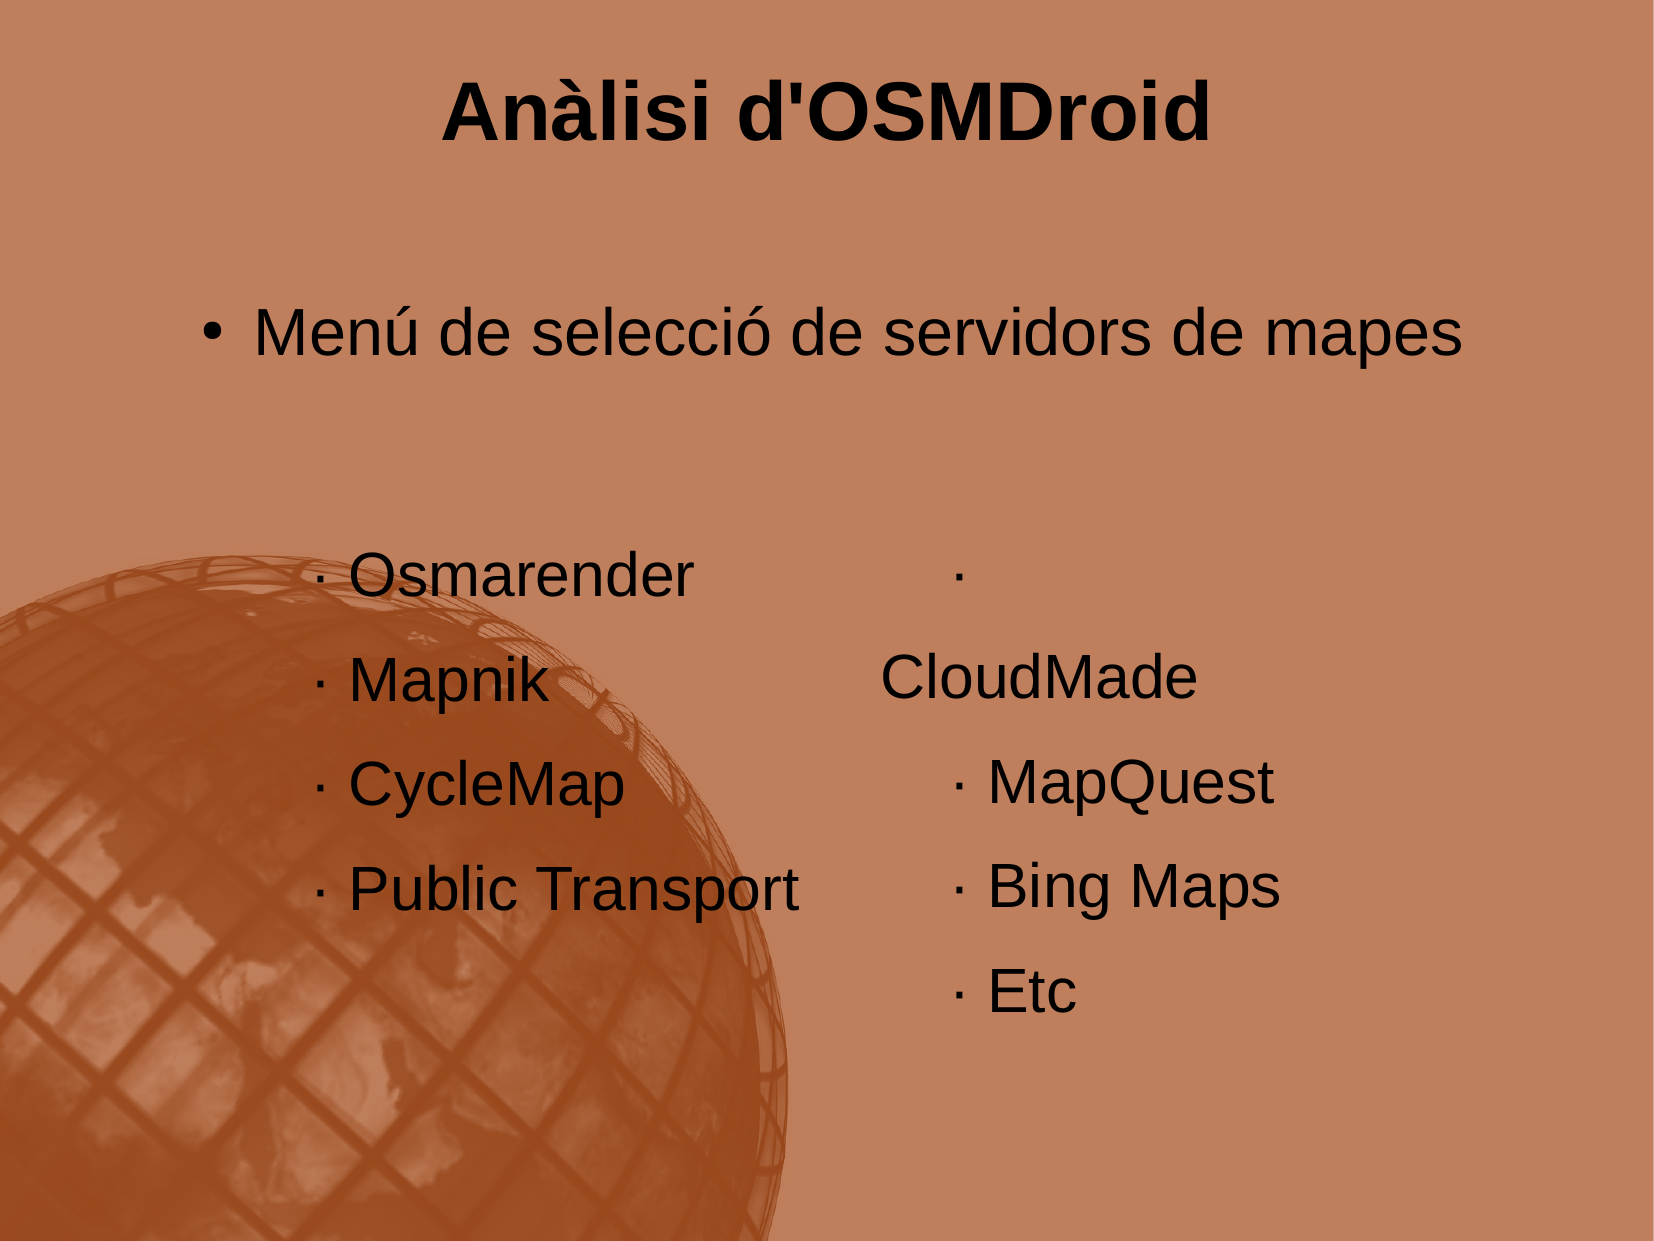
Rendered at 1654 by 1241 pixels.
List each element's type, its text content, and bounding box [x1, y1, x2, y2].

picture [0, 0, 1654, 1241]
text_box · CloudMade · MapQuest · Bing Maps · Etc [865, 495, 1319, 893]
text_box · Osmarender · Mapnik · CycleMap · Public Transport [227, 497, 1172, 903]
list Menú de selecció de servidors de mapes [183, 195, 1542, 580]
title Anàlisi d'OSMDroid [82, 7, 1571, 216]
